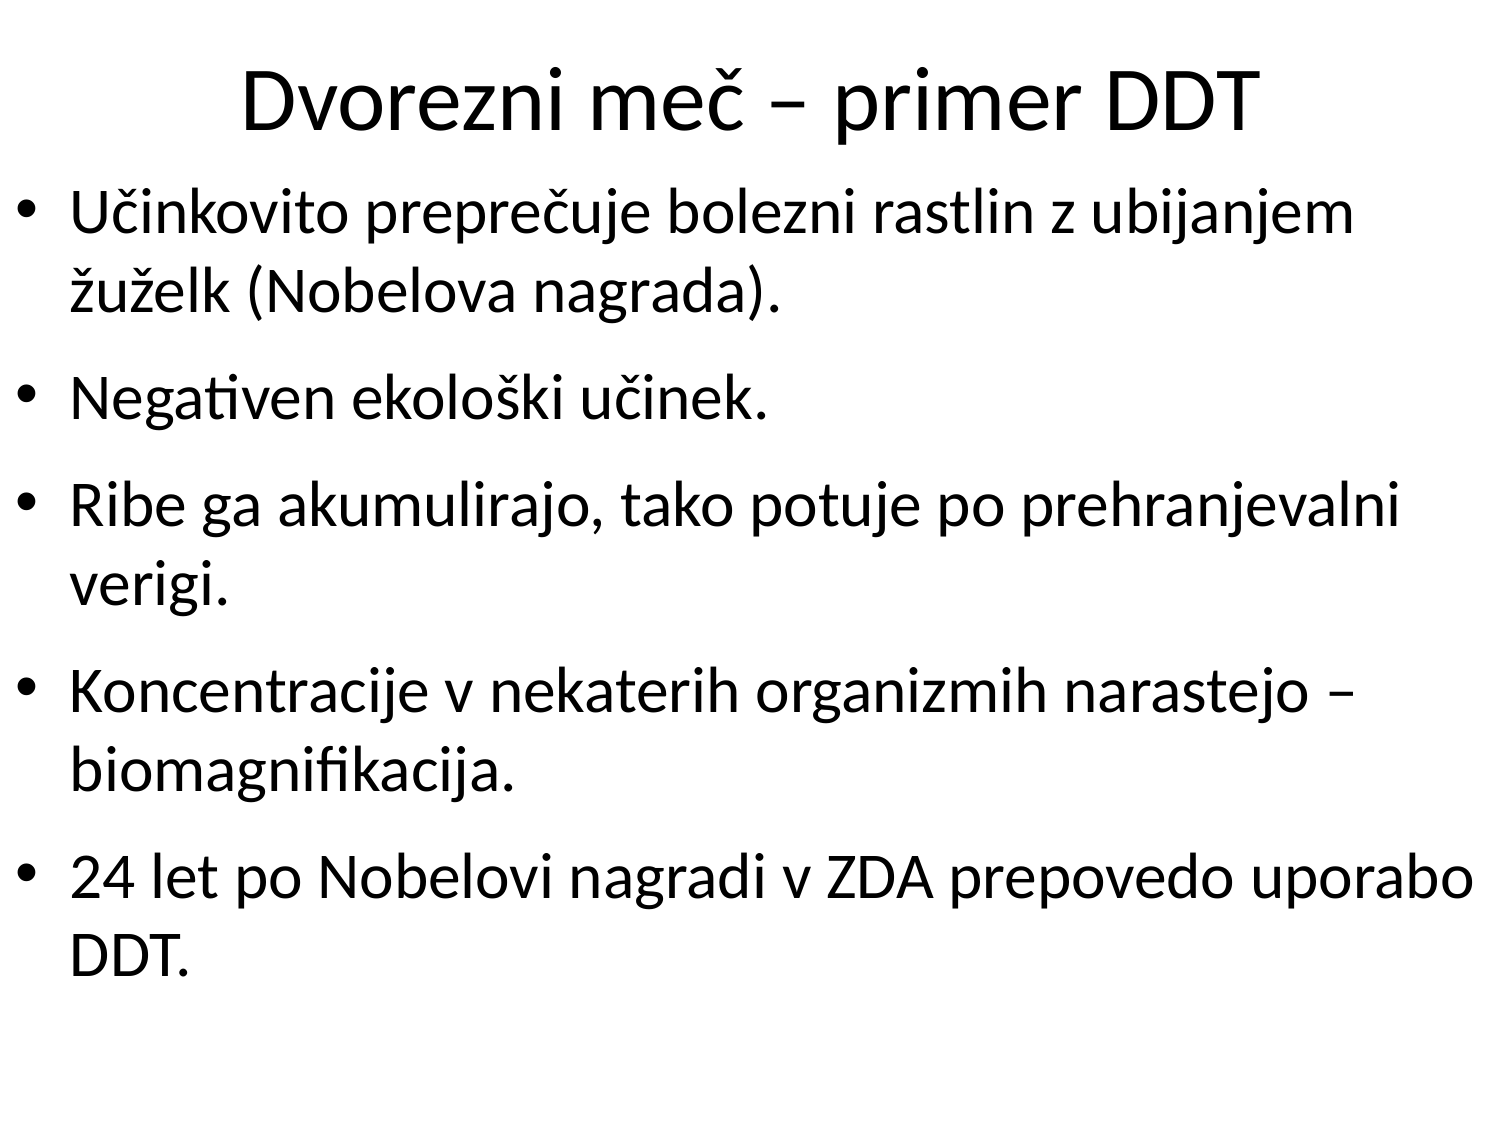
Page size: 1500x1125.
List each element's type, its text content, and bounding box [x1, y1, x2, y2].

title Dvorezni meč – primer DDT [76, 0, 1427, 160]
list Učinkovito preprečuje bolezni rastlin z ubijanjem žuželk (Nobelova nagrada). Negativen ekološki učinek. Ribe ga akumulirajo, tako potuje po prehranjevalni verigi. Koncentracije v nekaterih organizmih narastejo – biomagnifikacija. 24 let po Nobelovi nagradi v ZDA prepovedo uporabo DDT. [0, 160, 1500, 1005]
